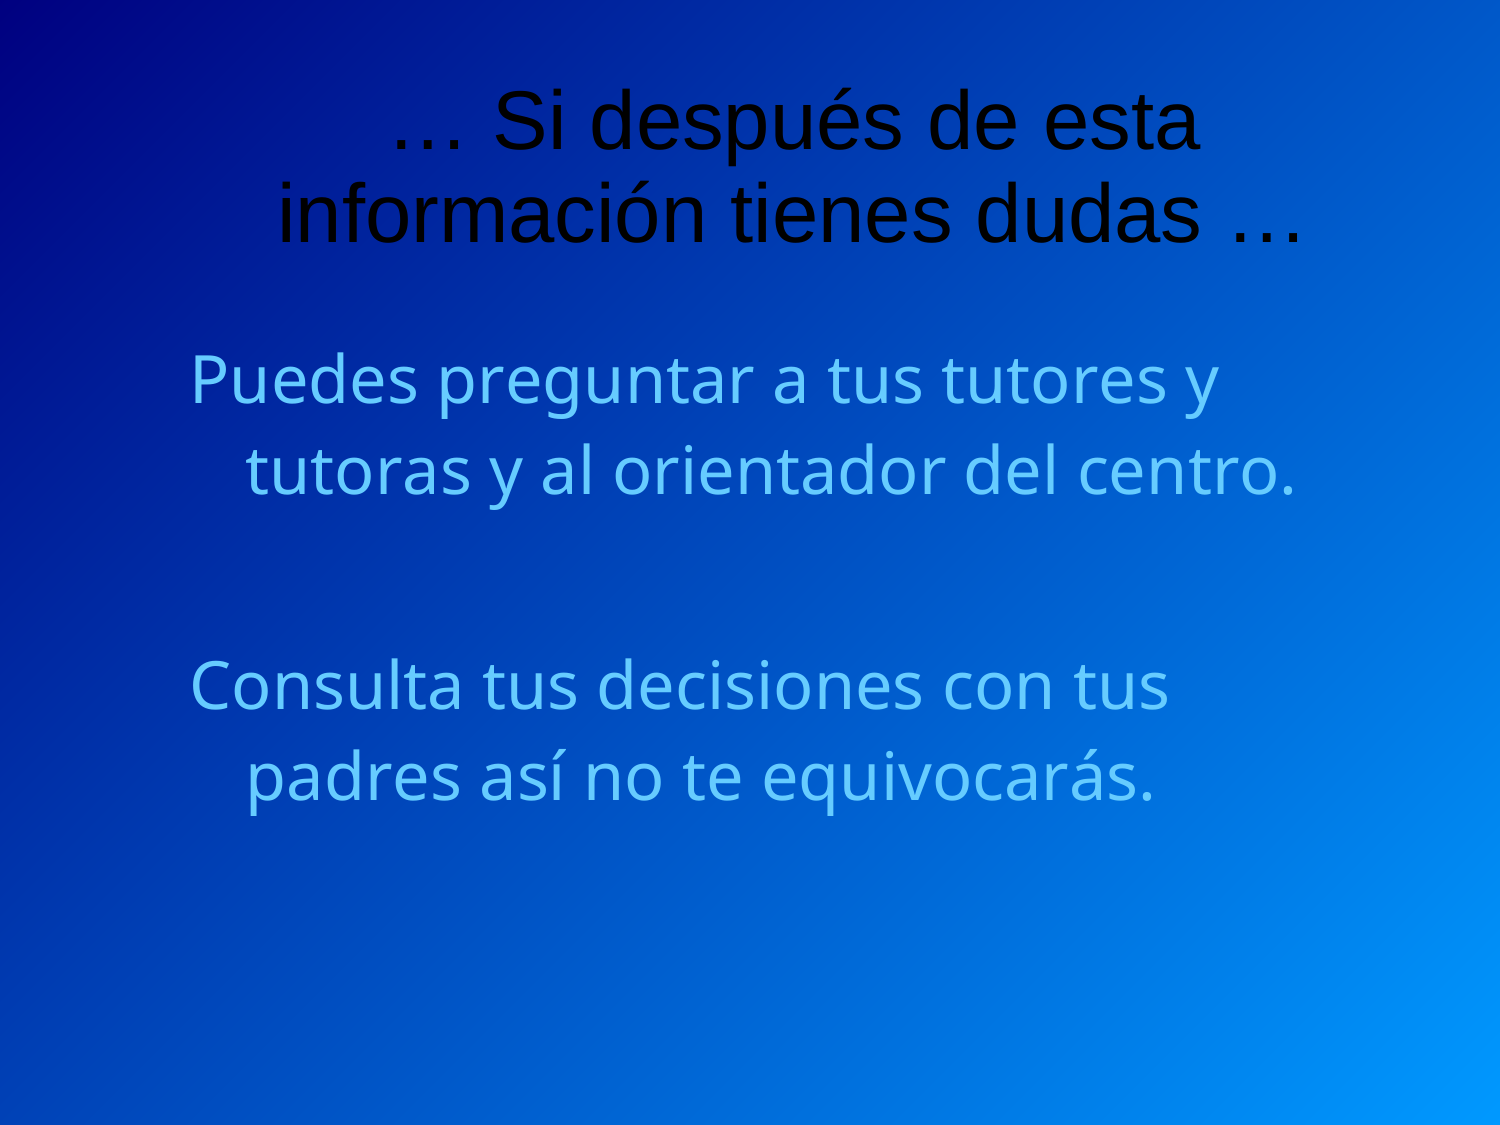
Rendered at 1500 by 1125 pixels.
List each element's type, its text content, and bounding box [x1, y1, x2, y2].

list Puedes preguntar a tus tutores y tutoras y al orientador del centro. Consulta tus decisiones con tus padres así no te equivocarás. [174, 324, 1413, 1001]
title … Si después de esta información tienes dudas … [174, 49, 1413, 285]
